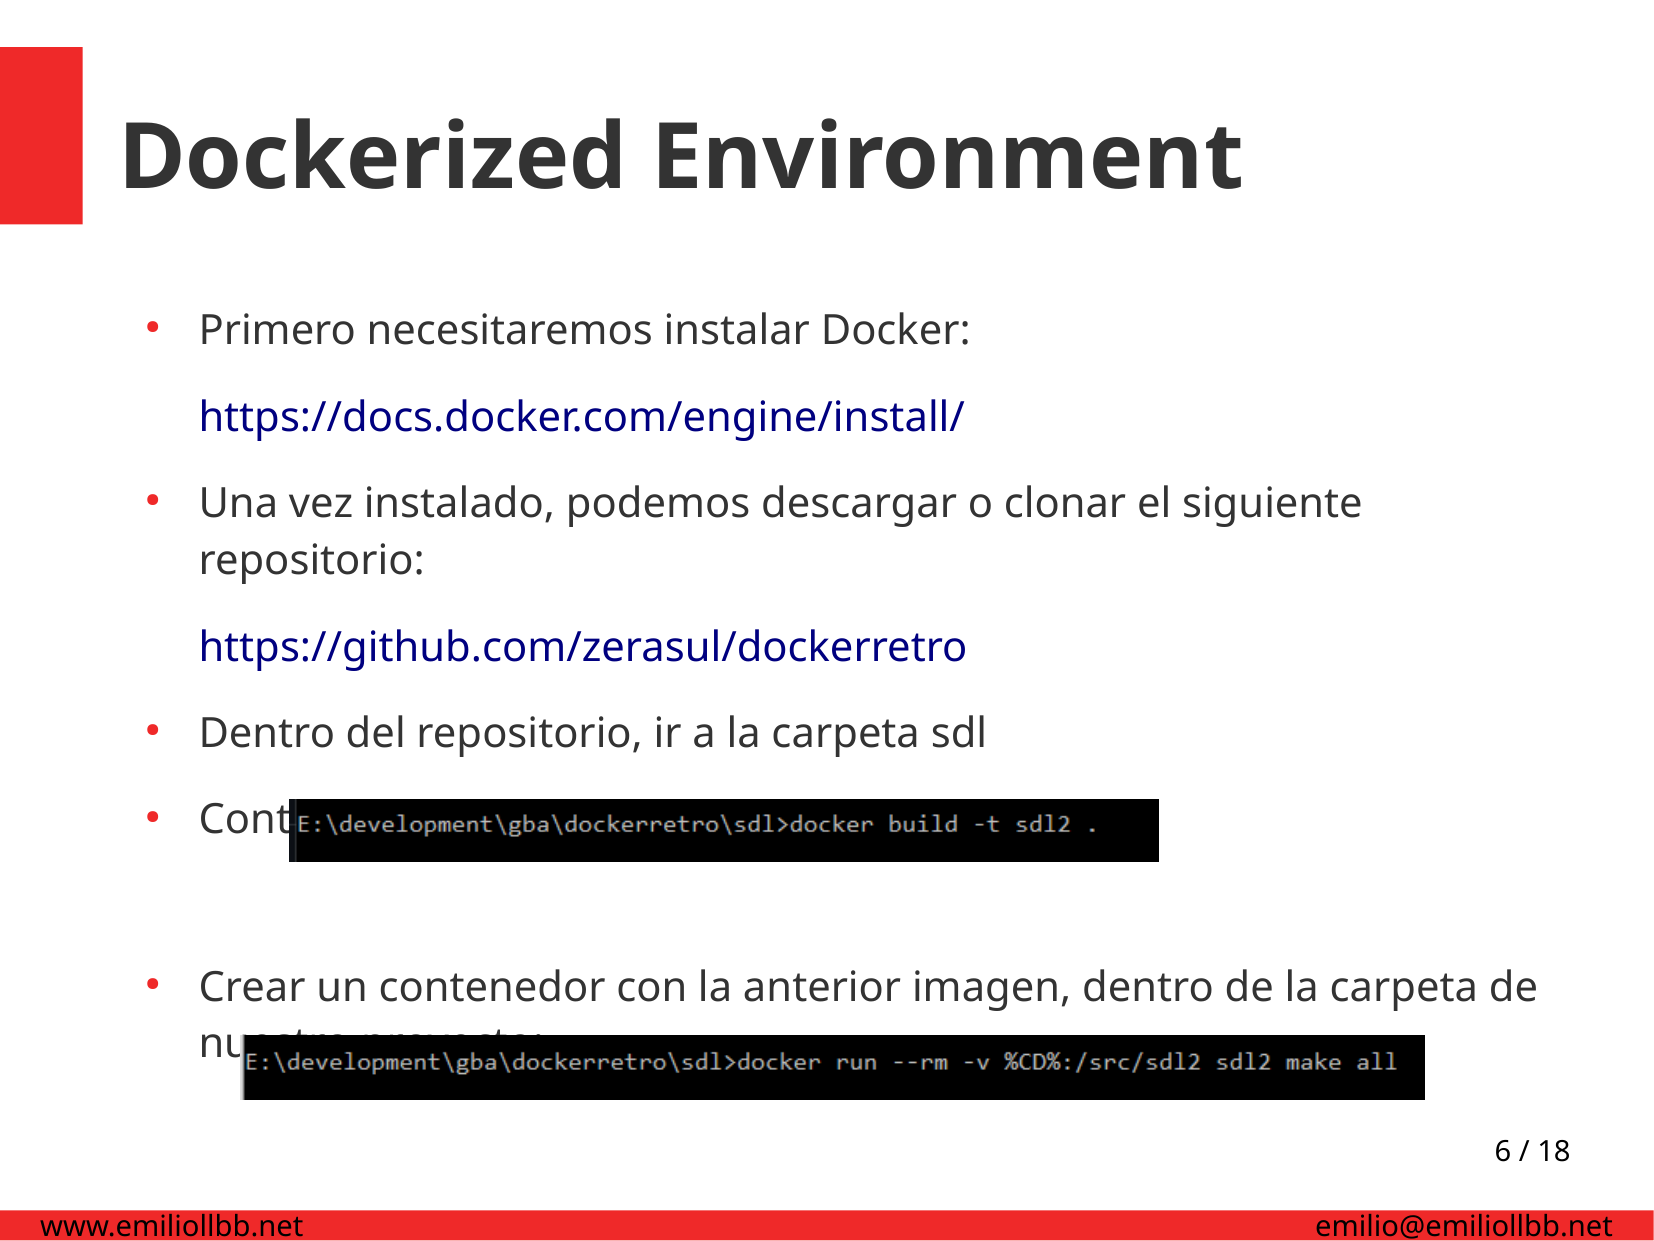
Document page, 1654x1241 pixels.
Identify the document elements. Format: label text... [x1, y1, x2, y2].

list Primero necesitaremos instalar Docker: https://docs.docker.com/engine/install/ Una vez instalado, podemos descargar o clonar el siguiente repositorio: https://github.com/zerasul/dockerretro Dentro del repositorio, ir a la carpeta sdl Contruir la imagen: Crear un contenedor con la anterior imagen, dentro de la carpeta de nuestro proyecto: [127, 300, 1546, 1146]
picture [240, 1035, 1425, 1100]
title Dockerized Environment [118, 27, 1571, 278]
picture [289, 799, 1159, 862]
